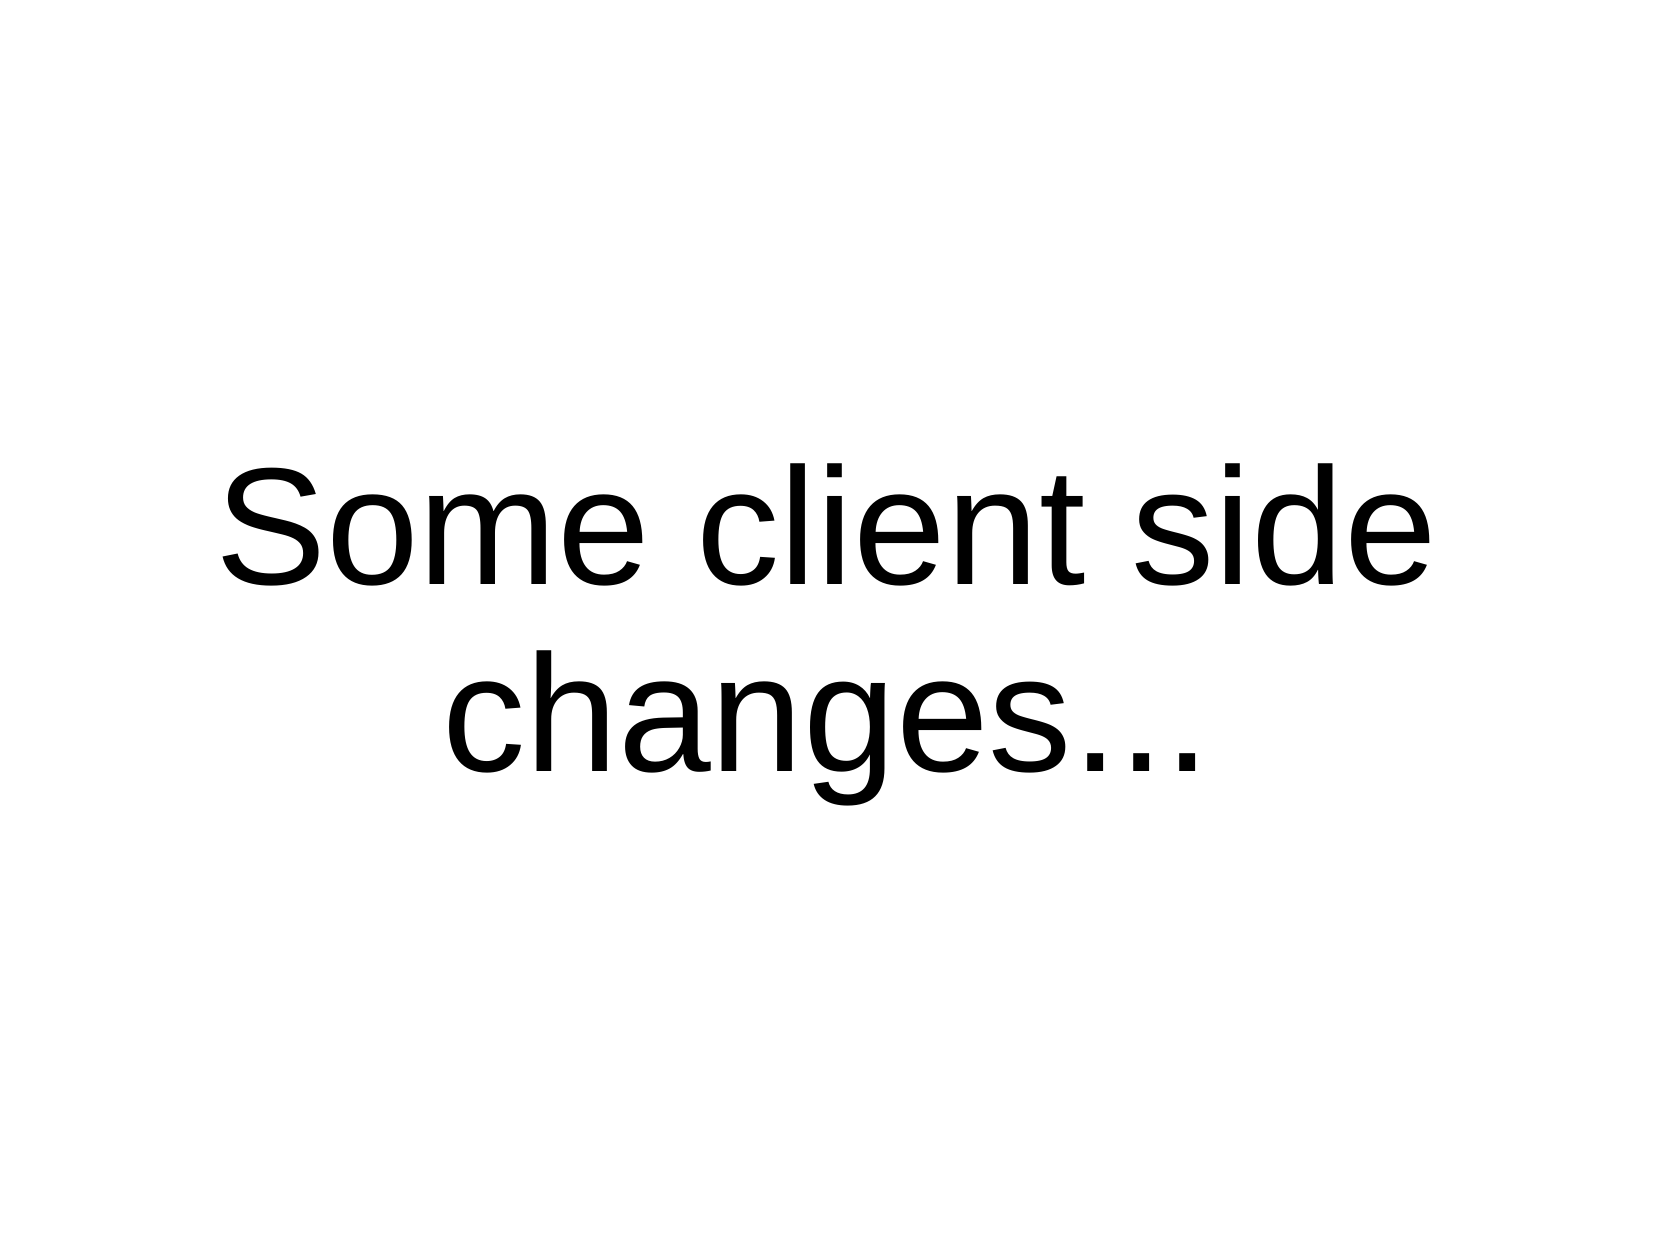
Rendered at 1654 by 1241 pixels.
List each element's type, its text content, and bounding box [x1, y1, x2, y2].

title Some client side changes... [0, 433, 1654, 807]
